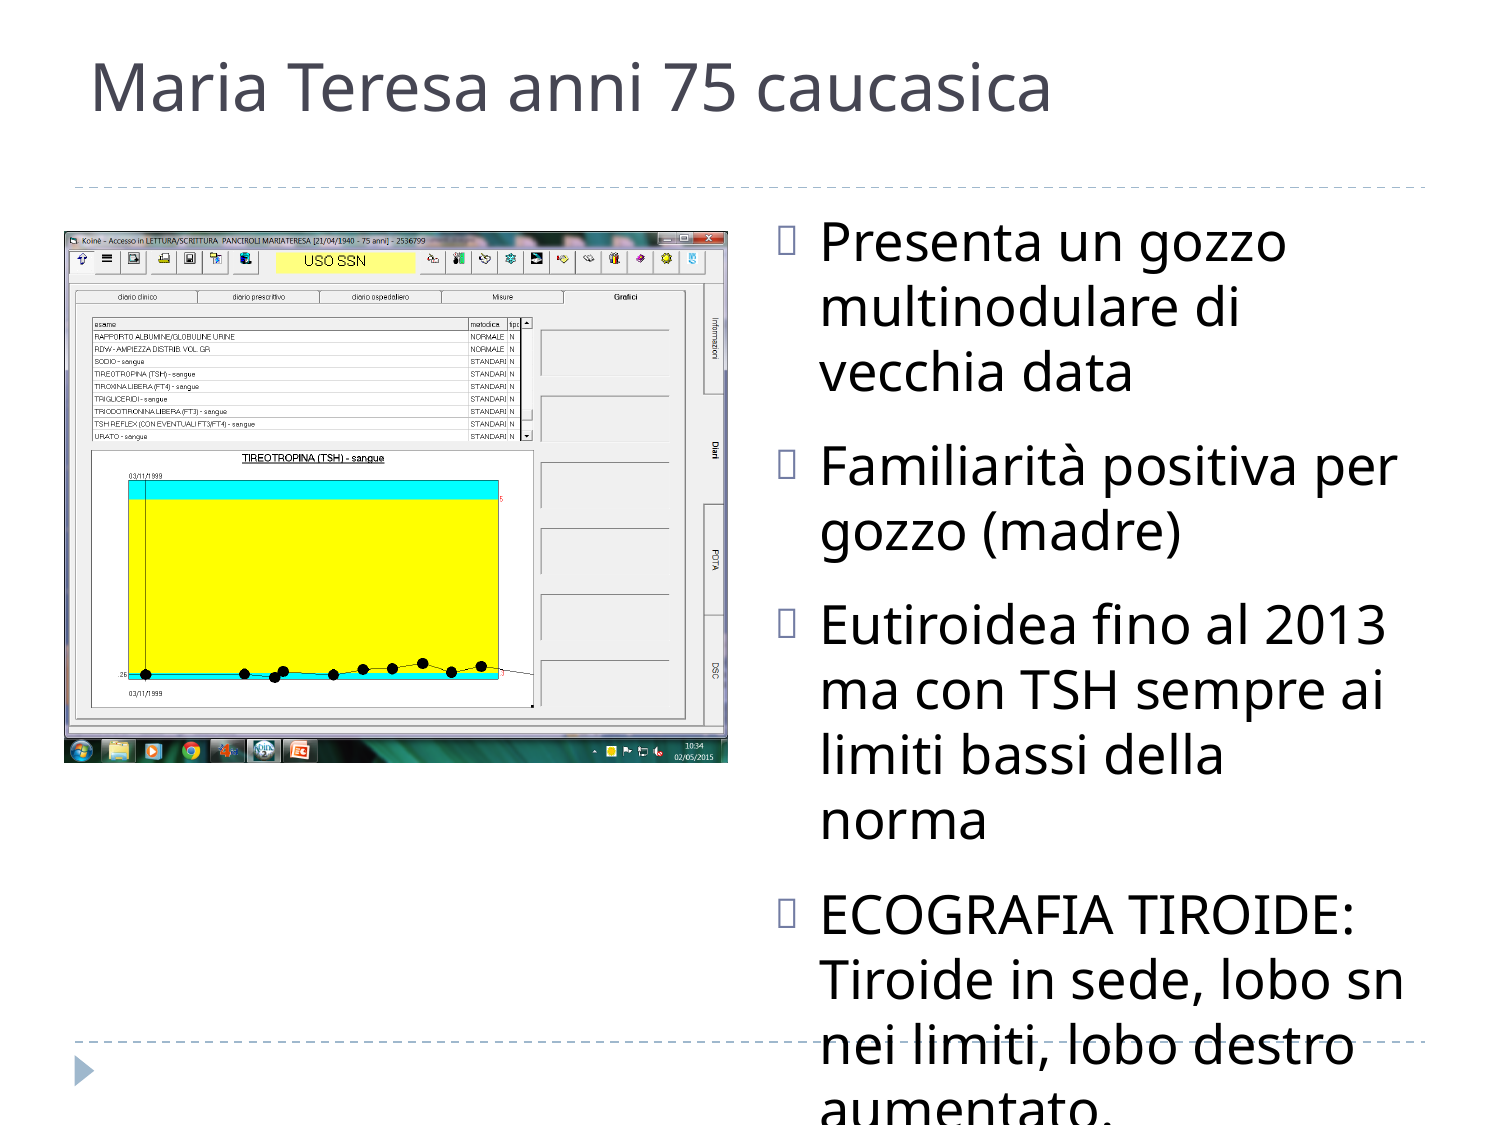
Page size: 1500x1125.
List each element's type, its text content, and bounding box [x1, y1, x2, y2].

picture [64, 231, 728, 763]
title Maria Teresa anni 75 caucasica [75, 37, 1425, 188]
list Presenta un gozzo multinodulare di vecchia data Familiarità positiva per gozzo (madre) Eutiroidea fino al 2013 ma con TSH sempre ai limiti bassi della norma ECOGRAFIA TIROIDE: Tiroide in sede, lobo sn nei limiti, lobo destro aumentato. Ecostruttura finemente disomogenea al lobo sinistro. Al lobo destro si conferma nodulo solido di 18.7Tx13.7APx18.9L mm, altre lesioni analoghe minori di 7.7 mm, 6.4 mm, 7.2 mm. [759, 199, 1423, 1010]
